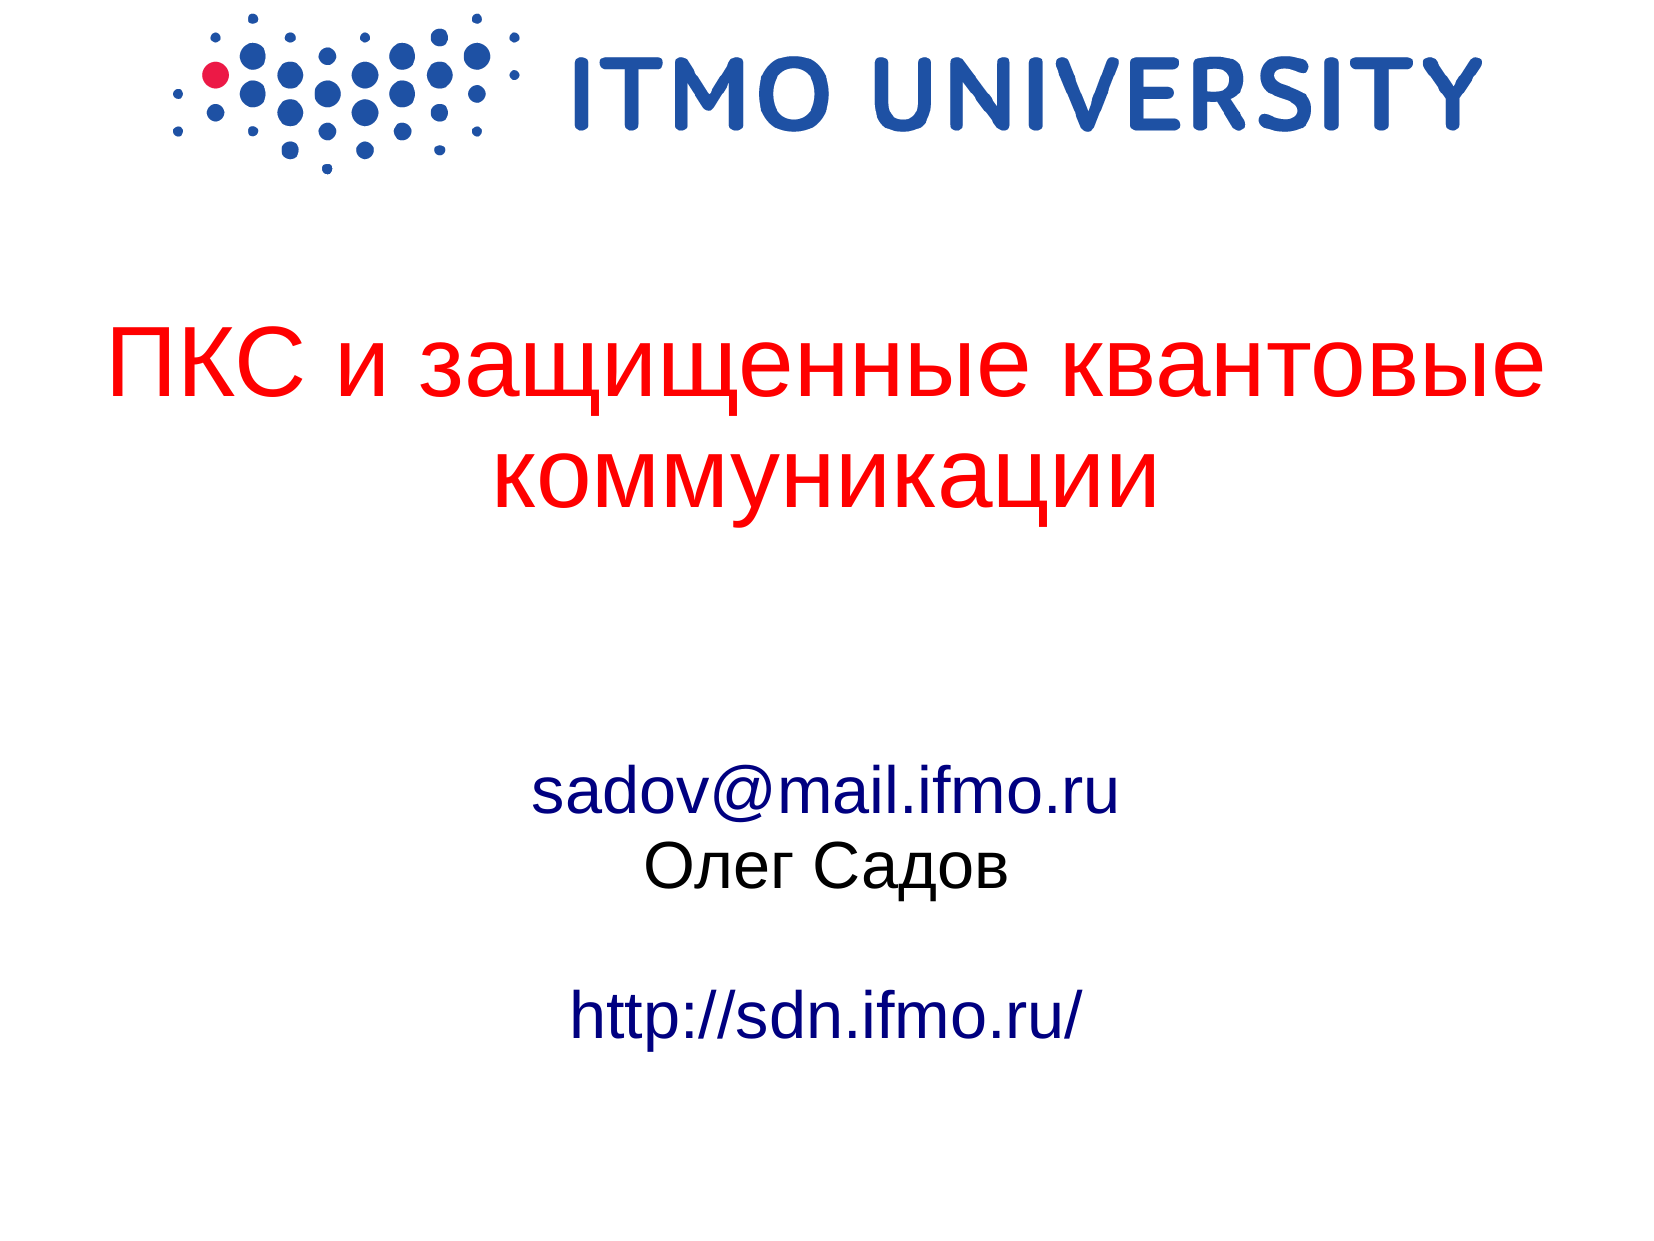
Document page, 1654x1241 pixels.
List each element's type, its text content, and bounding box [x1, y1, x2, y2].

picture [0, 0, 1654, 306]
subtitle ПКС и защищенные квантовые коммуникации sadov@mail.ifmo.ru Олег Садов http://sdn.ifmo.ru/ [82, 306, 1571, 1158]
